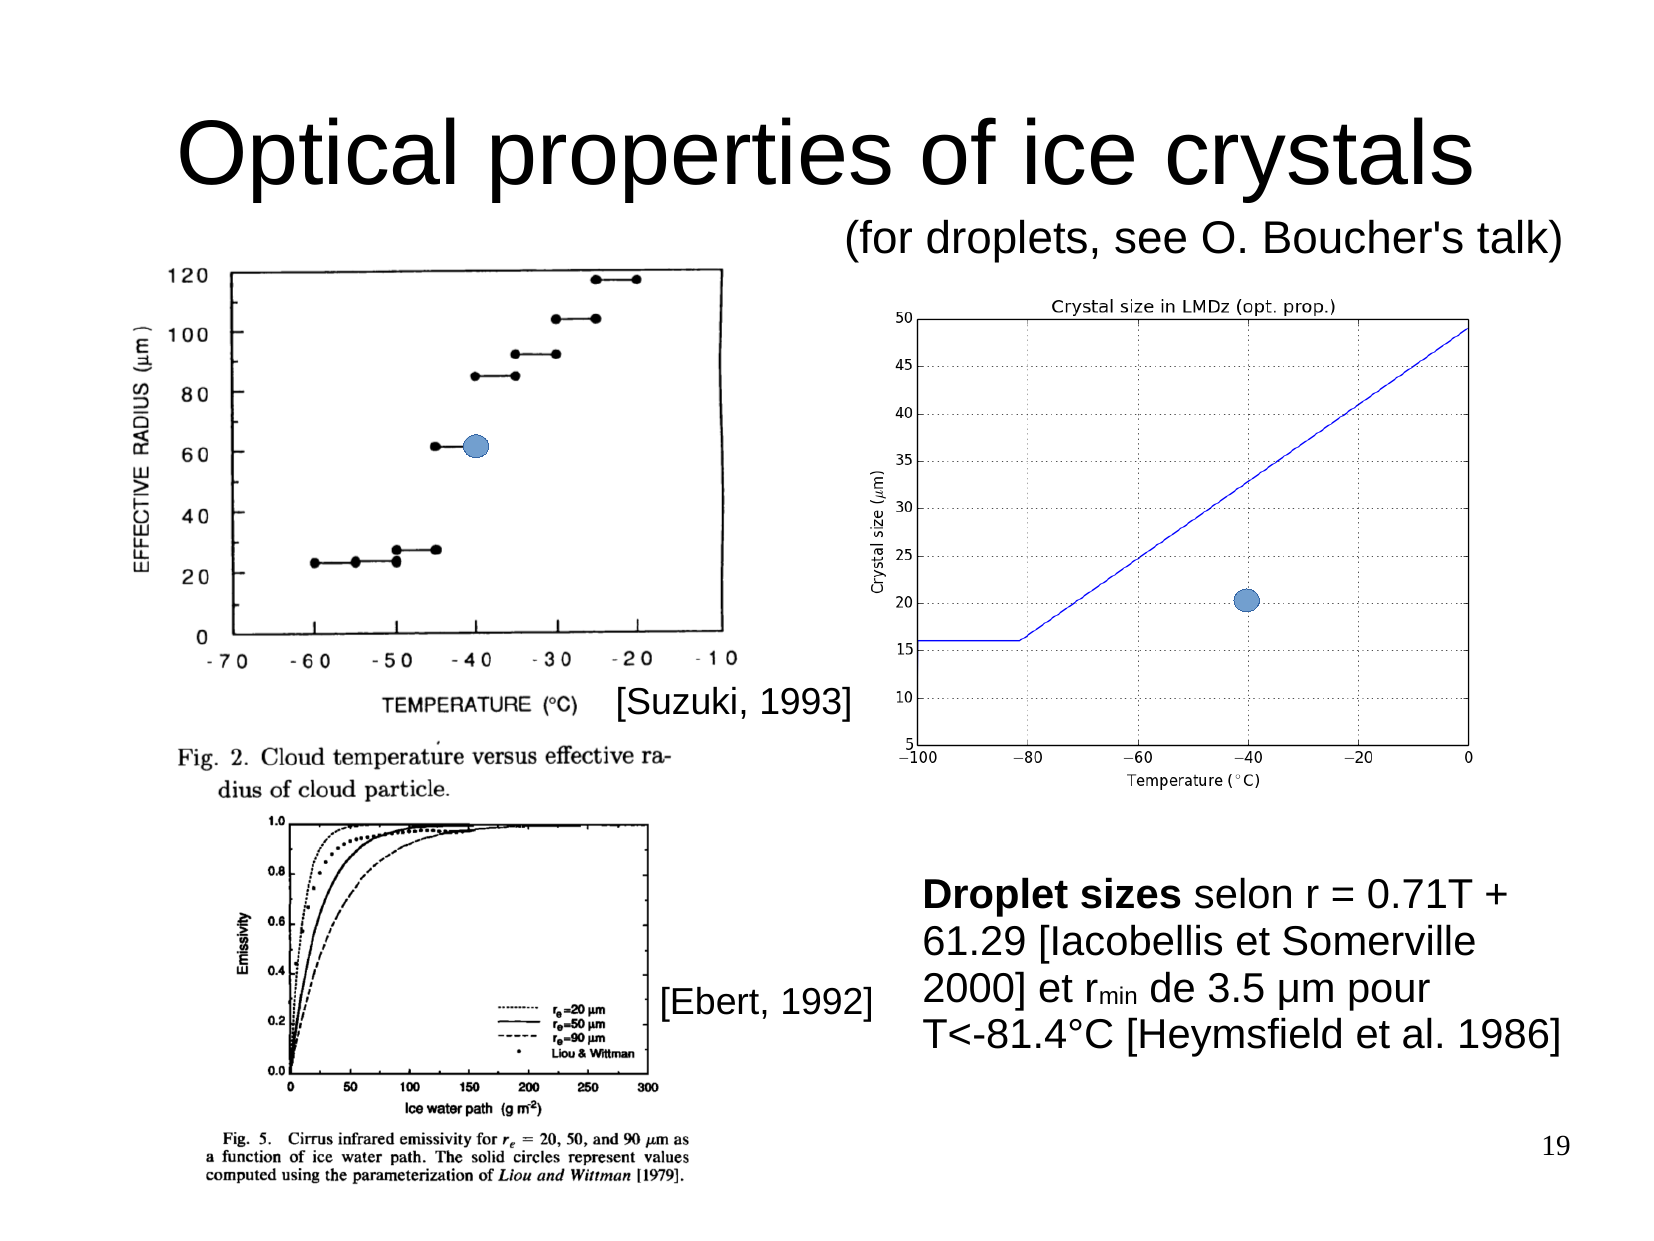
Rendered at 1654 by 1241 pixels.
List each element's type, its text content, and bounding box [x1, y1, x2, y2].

text_box Droplet sizes selon r = 0.71T + 61.29 [Iacobellis et Somerville 2000] et rmin de 3.5 μm pour T<-81.4°C [Heymsfield et al. 1986] [907, 863, 1595, 1085]
picture [119, 253, 756, 1191]
text_box (for droplets, see O. Boucher's talk) [829, 205, 1579, 272]
text_box [Ebert, 1992] [644, 973, 907, 1031]
picture [828, 265, 1539, 798]
title Optical properties of ice crystals [82, 49, 1571, 257]
text_box [463, 434, 489, 458]
text_box [Suzuki, 1993] [600, 673, 1157, 730]
text_box [1233, 588, 1260, 612]
